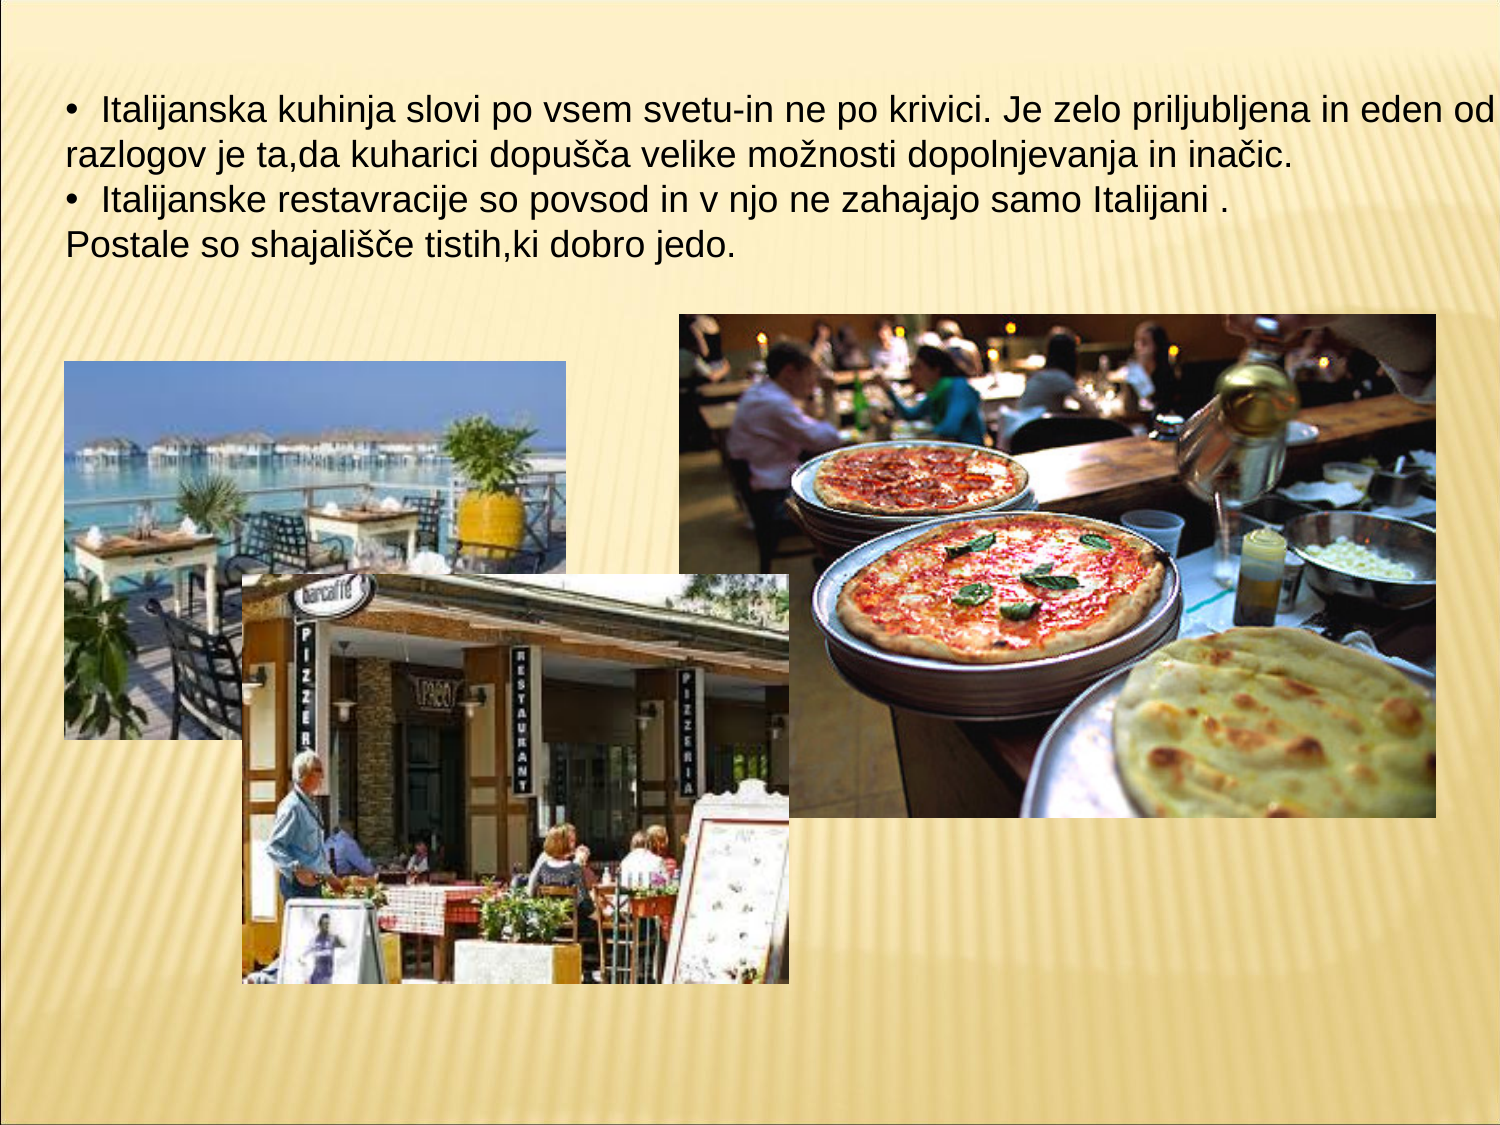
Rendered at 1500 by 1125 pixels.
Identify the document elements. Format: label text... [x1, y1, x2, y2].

picture [0, 0, 1500, 1125]
text_box Italijanska kuhinja slovi po vsem svetu-in ne po krivici. Je zelo priljubljena in eden od razlogov je ta,da kuharici dopušča velike možnosti dopolnjevanja in inačic. Italijanske restavracije so povsod in v njo ne zahajajo samo Italijani . Postale so shajališče tistih,ki dobro jedo. [50, 78, 1500, 273]
